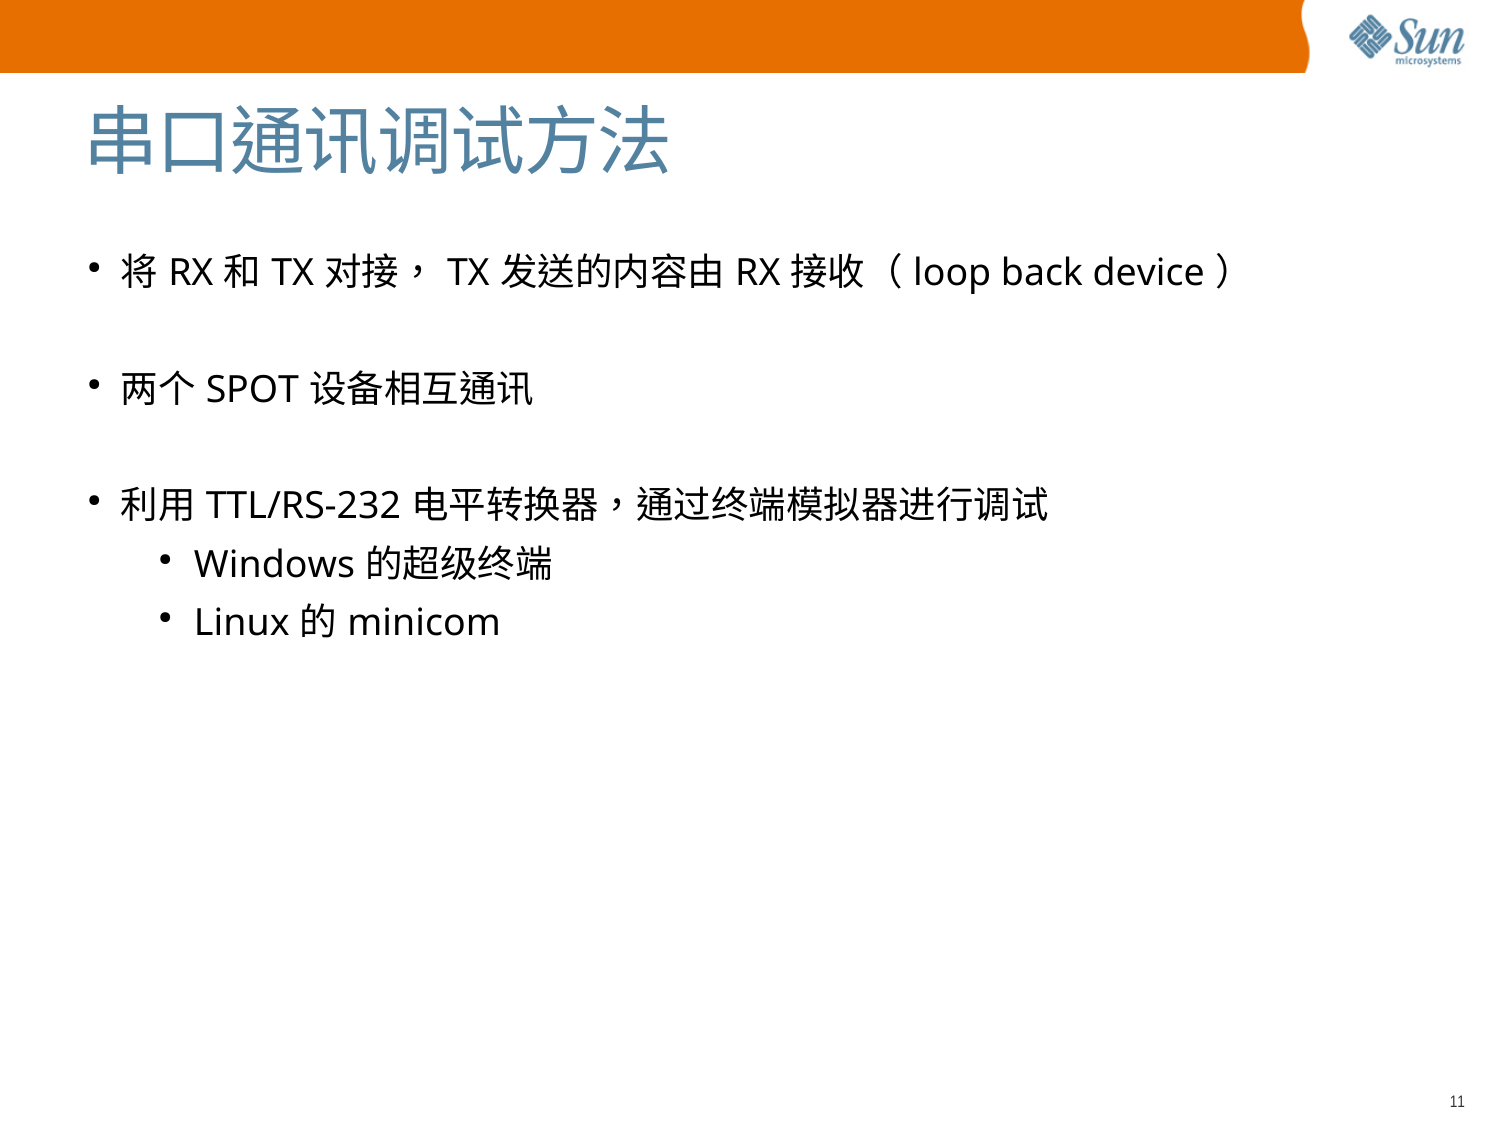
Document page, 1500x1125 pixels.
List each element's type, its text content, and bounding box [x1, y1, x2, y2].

picture [0, 0, 1500, 73]
title 串口通讯调试方法 [83, 94, 1446, 199]
text_box 将RX和TX对接，TX发送的内容由RX接收（loop back device） 两个SPOT设备相互通讯 利用TTL/RS-232电平转换器，通过终端模拟器进行调试 Windows的超级终端 Linux的minicom [87, 250, 1456, 602]
